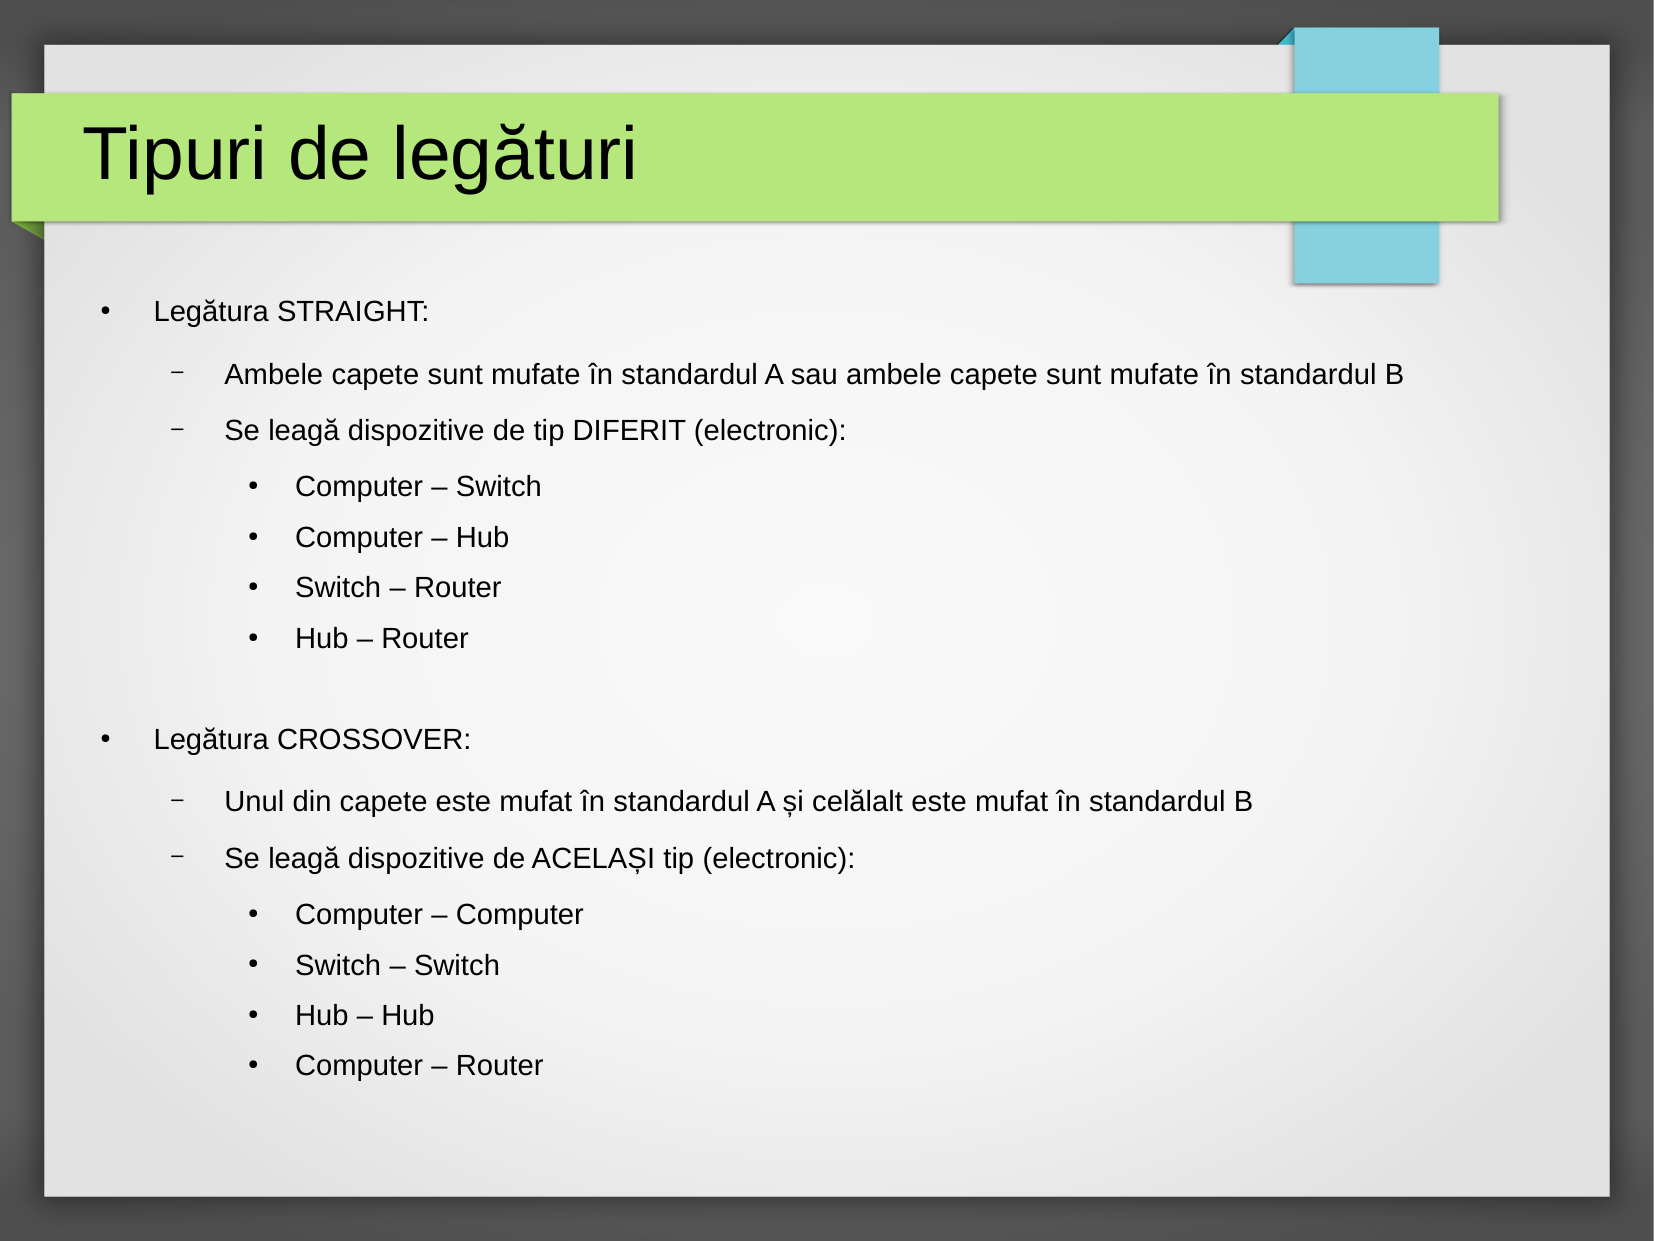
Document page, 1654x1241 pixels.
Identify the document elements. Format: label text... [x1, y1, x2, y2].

title Tipuri de legături [82, 94, 1264, 213]
picture [0, 0, 1654, 1241]
list Legătura STRAIGHT: Ambele capete sunt mufate în standardul A sau ambele capete sunt mufate în standardul B Se leagă dispozitive de tip DIFERIT (electronic): Computer – Switch Computer – Hub Switch – Router Hub – Router Legătura CROSSOVER: Unul din capete este mufat în standardul A și celălalt este mufat în standardul B Se leagă dispozitive de ACELAȘI tip (electronic): Computer – Computer Switch – Switch Hub – Hub Computer – Router [82, 295, 1571, 1182]
